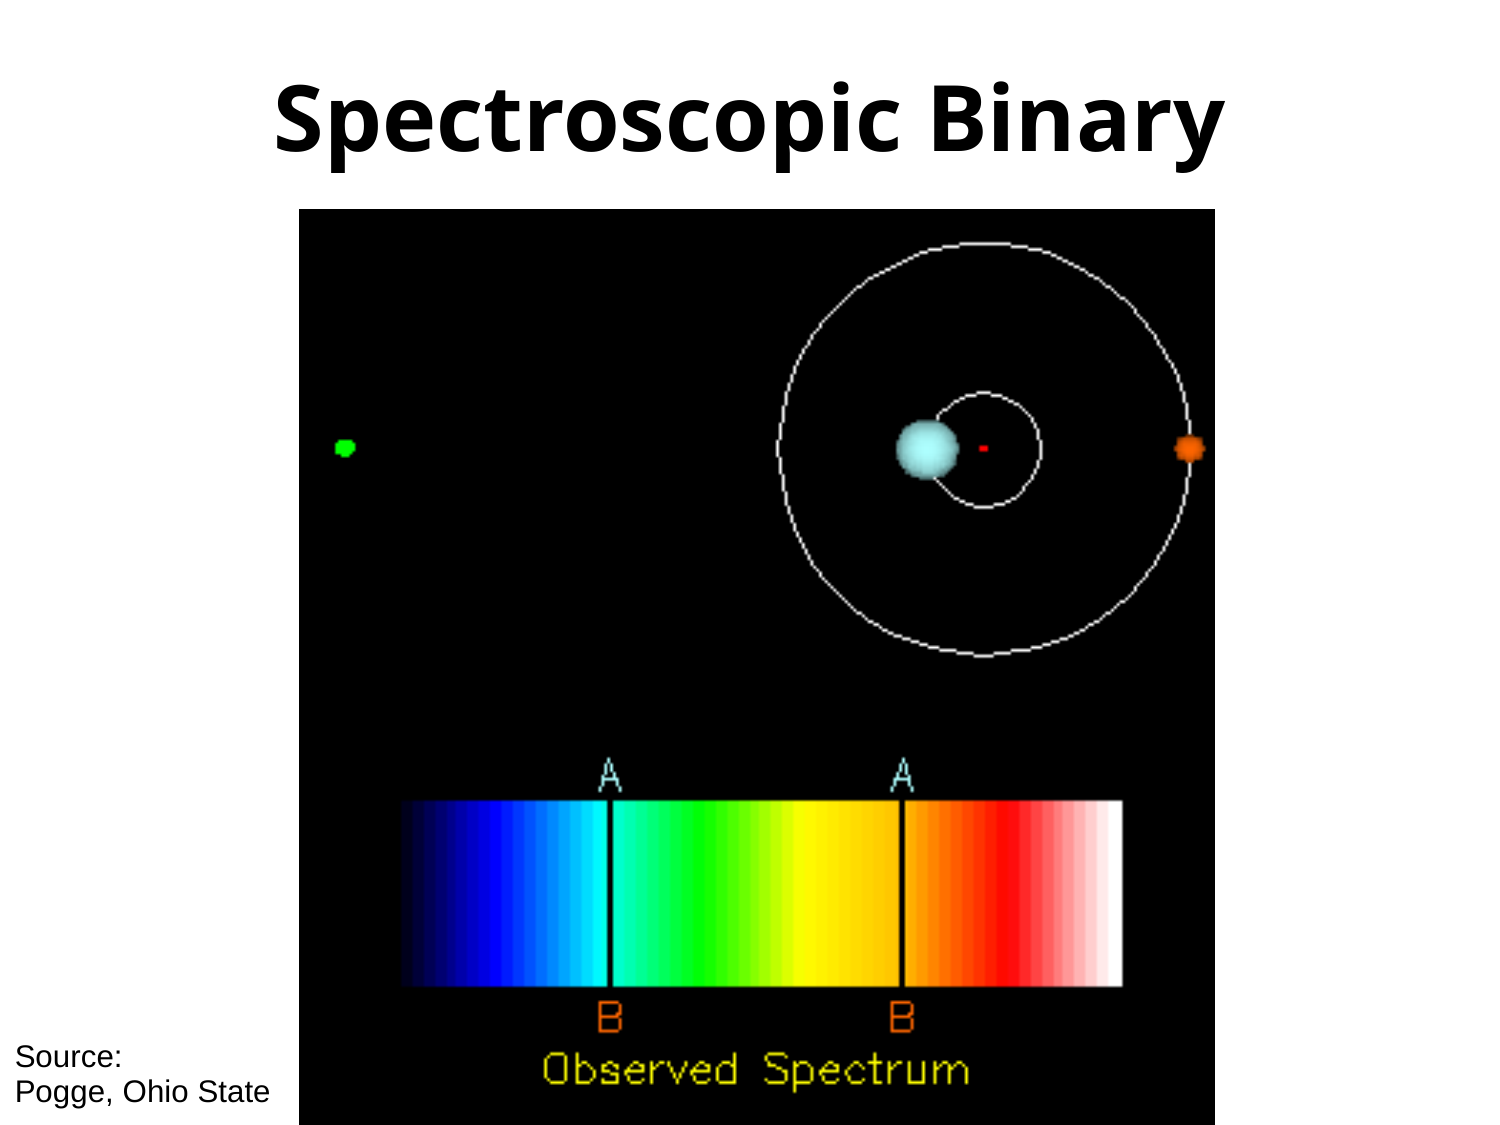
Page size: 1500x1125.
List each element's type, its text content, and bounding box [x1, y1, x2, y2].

text_box Source: Pogge, Ohio State [0, 1031, 346, 1117]
picture [299, 209, 1215, 1125]
title Spectroscopic Binary [30, 62, 1471, 170]
